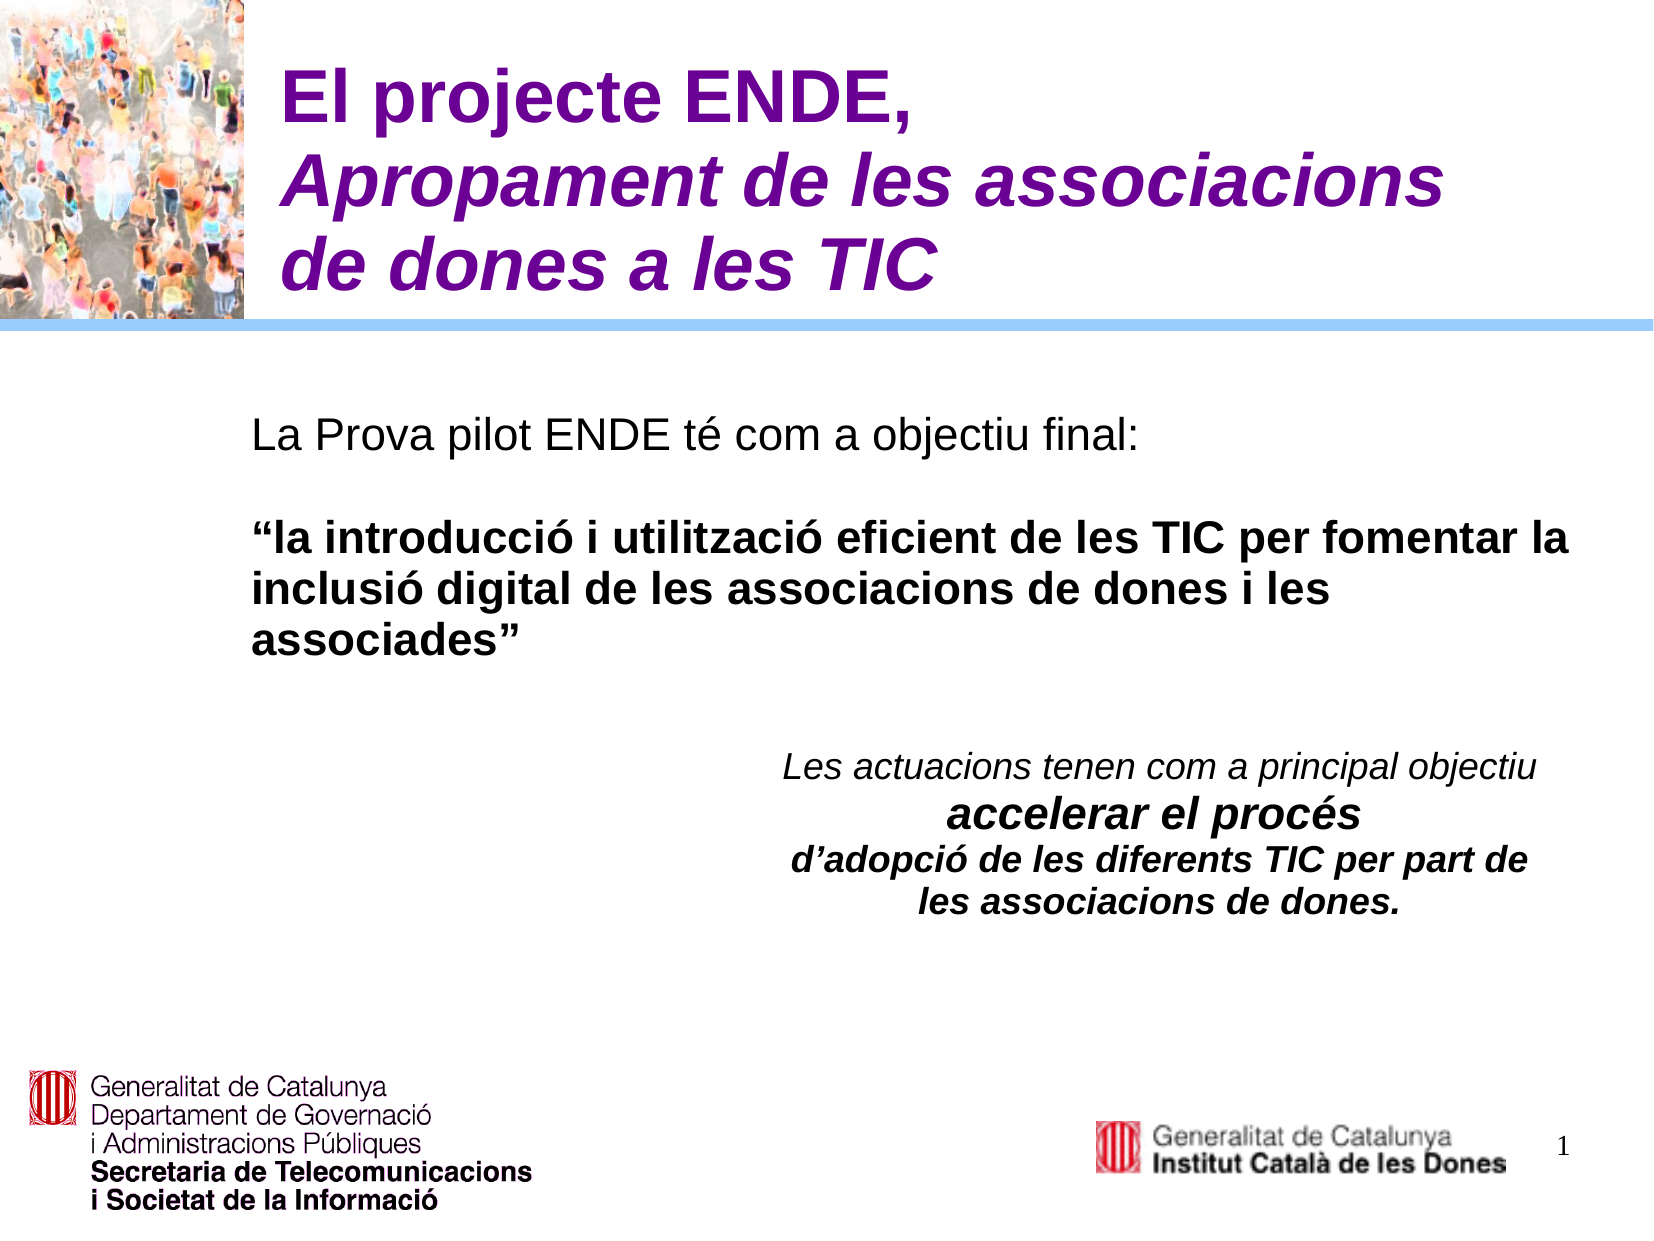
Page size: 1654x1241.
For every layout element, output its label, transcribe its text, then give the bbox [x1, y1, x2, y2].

text_box El projecte ENDE, Apropament de les associacions de dones a les TIC [265, 47, 1506, 314]
picture [27, 1069, 532, 1211]
text_box Les actuacions tenen com a principal objectiu accelerar el procés d’adopció de les diferents TIC per part de les associacions de dones. [767, 738, 1565, 975]
picture [0, 0, 244, 319]
picture [1096, 1121, 1506, 1176]
text_box La Prova pilot ENDE té com a objectiu final: “la introducció i utilització eficient de les TIC per fomentar la inclusió digital de les associacions de dones i les associades” [236, 401, 1595, 727]
